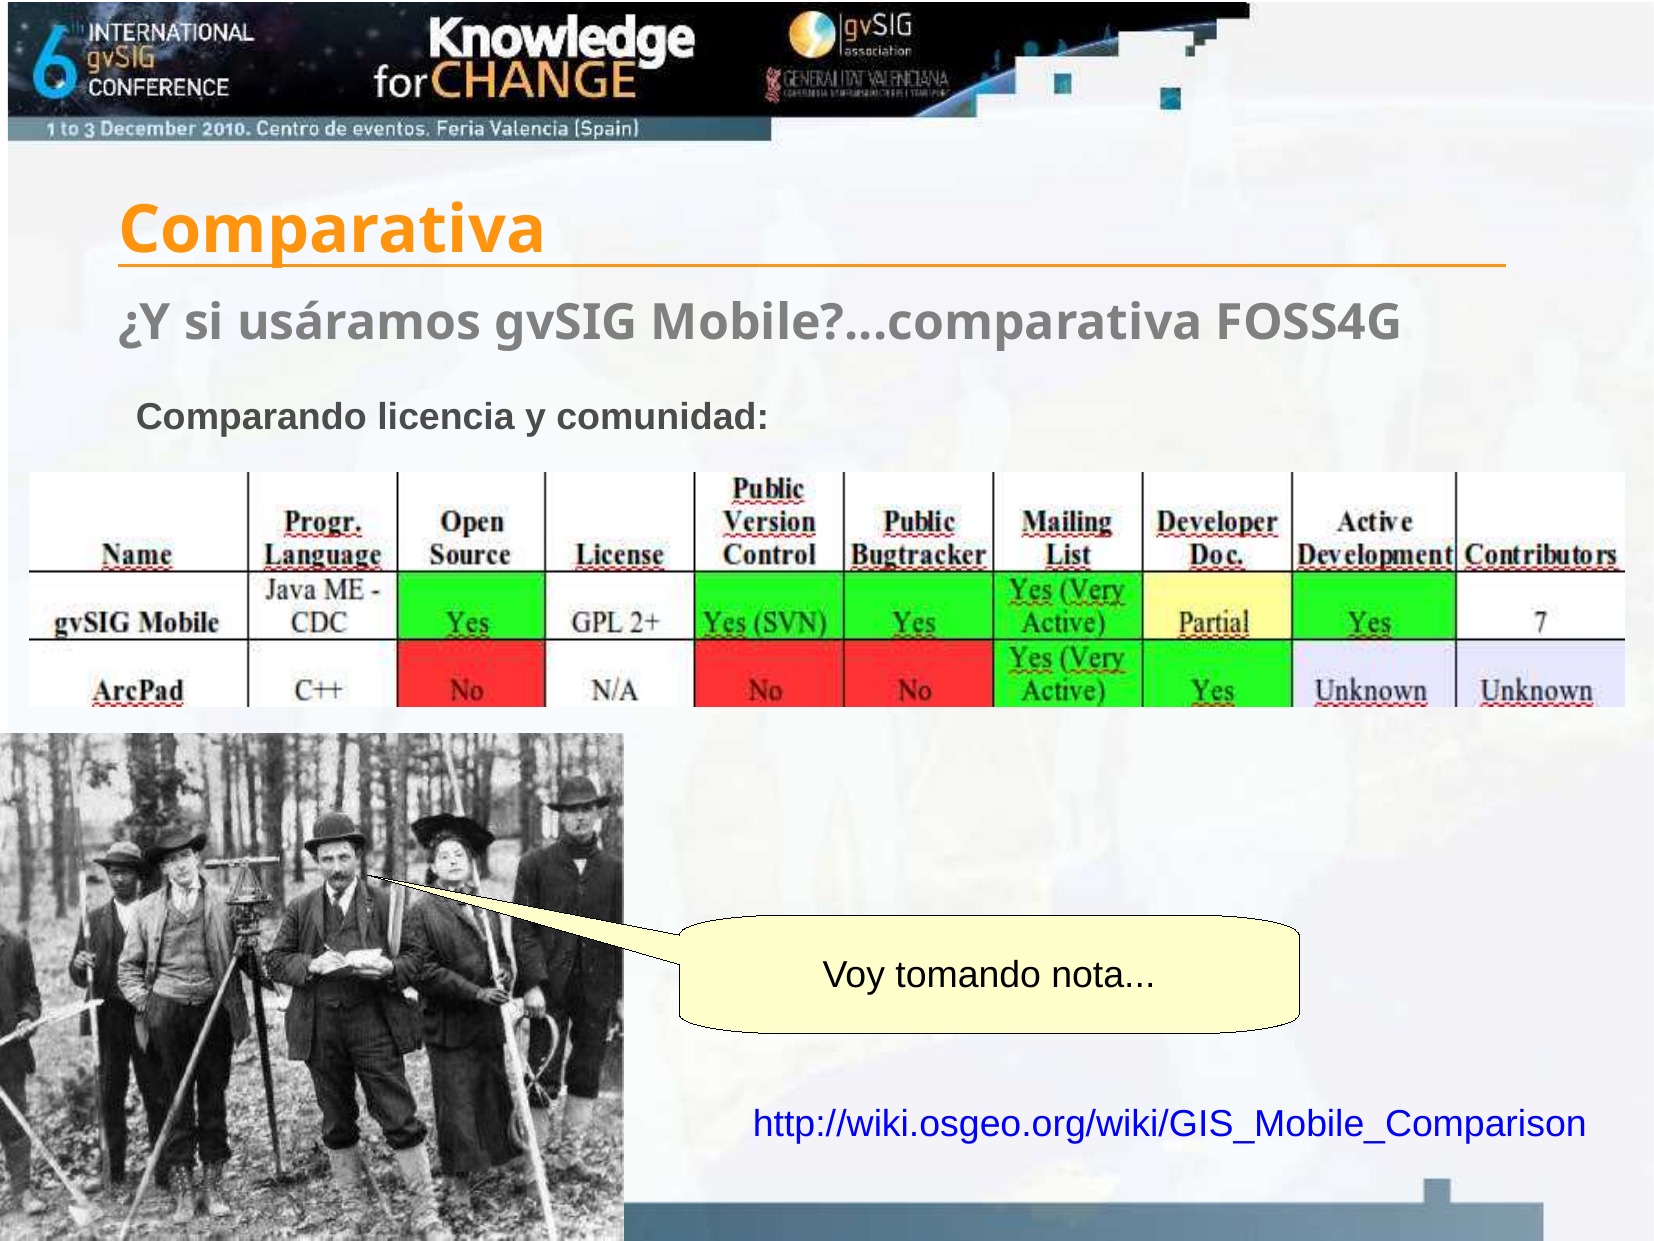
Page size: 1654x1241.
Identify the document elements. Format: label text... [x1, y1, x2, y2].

text_box http://wiki.osgeo.org/wiki/GIS_Mobile_Comparison [738, 1094, 1602, 1152]
title ¿Y si usáramos gvSIG Mobile?...comparativa FOSS4G [118, 276, 1625, 365]
picture [0, 2, 1654, 1241]
text_box Voy tomando nota... [367, 875, 1300, 1034]
title Comparativa [118, 122, 1607, 276]
list Comparando licencia y comunidad: [118, 395, 916, 472]
